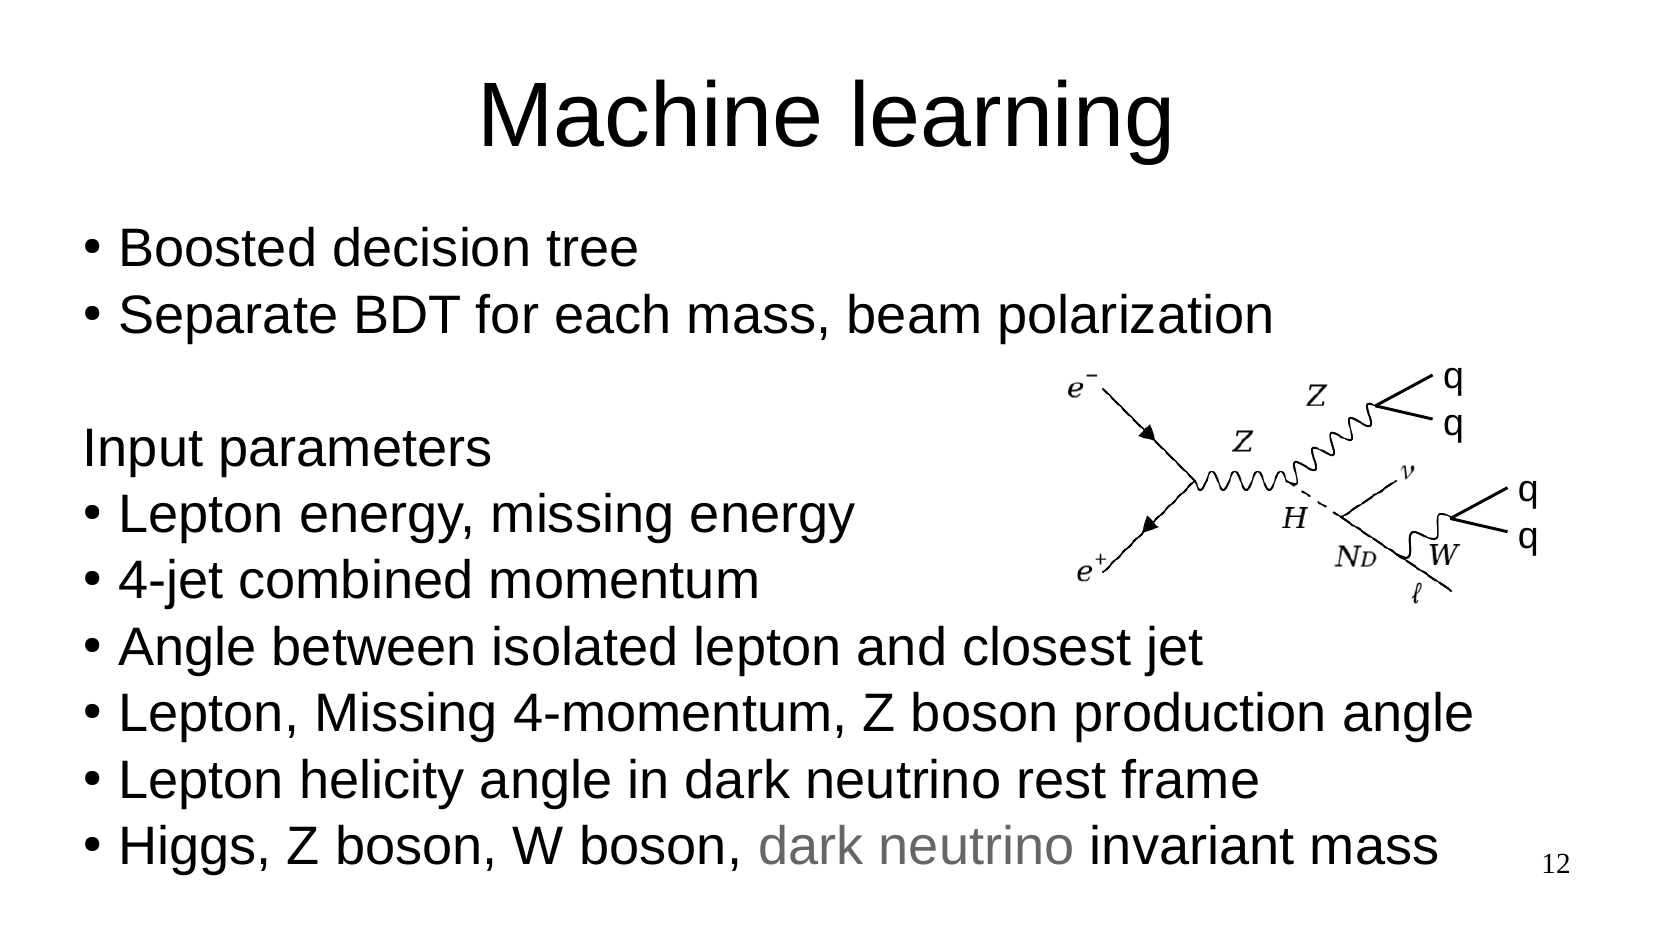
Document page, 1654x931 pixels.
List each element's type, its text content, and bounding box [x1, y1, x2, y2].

text_box q [1503, 506, 1548, 564]
title Machine learning [82, 37, 1571, 193]
picture [1382, 380, 1428, 416]
picture [1045, 351, 1482, 625]
picture [1457, 504, 1482, 524]
text_box q [1428, 394, 1473, 452]
subtitle Boosted decision tree Separate BDT for each mass, beam polarization Input parameters Lepton energy, missing energy 4-jet combined momentum Angle between isolated lepton and closest jet Lepton, Missing 4-momentum, Z boson production angle Lepton helicity angle in dark neutrino rest frame Higgs, Z boson, W boson, dark neutrino invariant mass [82, 217, 1571, 884]
text_box q [1428, 346, 1473, 394]
text_box q [1503, 459, 1548, 506]
